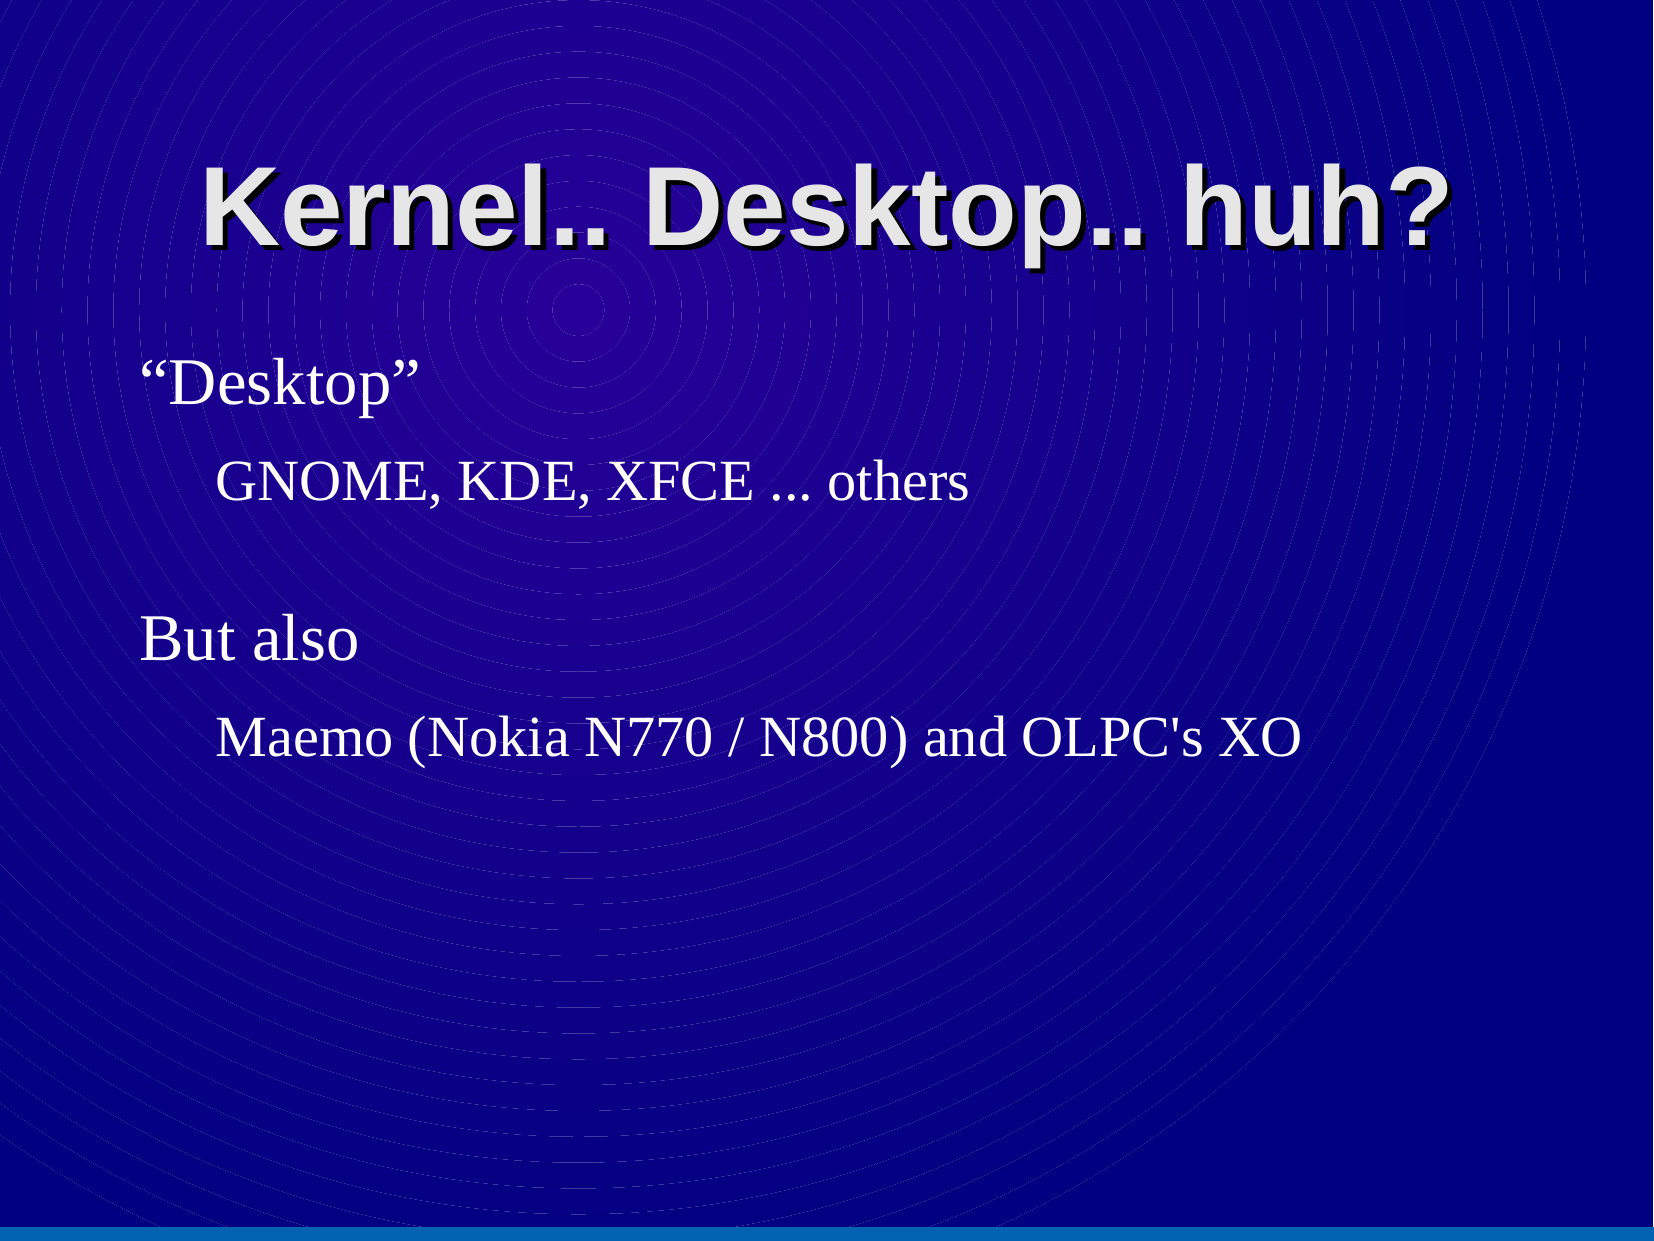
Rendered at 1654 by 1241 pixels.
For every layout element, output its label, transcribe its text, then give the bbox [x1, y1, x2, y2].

list “Desktop” GNOME, KDE, XFCE ... others But also Maemo (Nokia N770 / N800) and OLPC's XO [121, 344, 1533, 1127]
title Kernel.. Desktop.. huh? [121, 102, 1533, 311]
